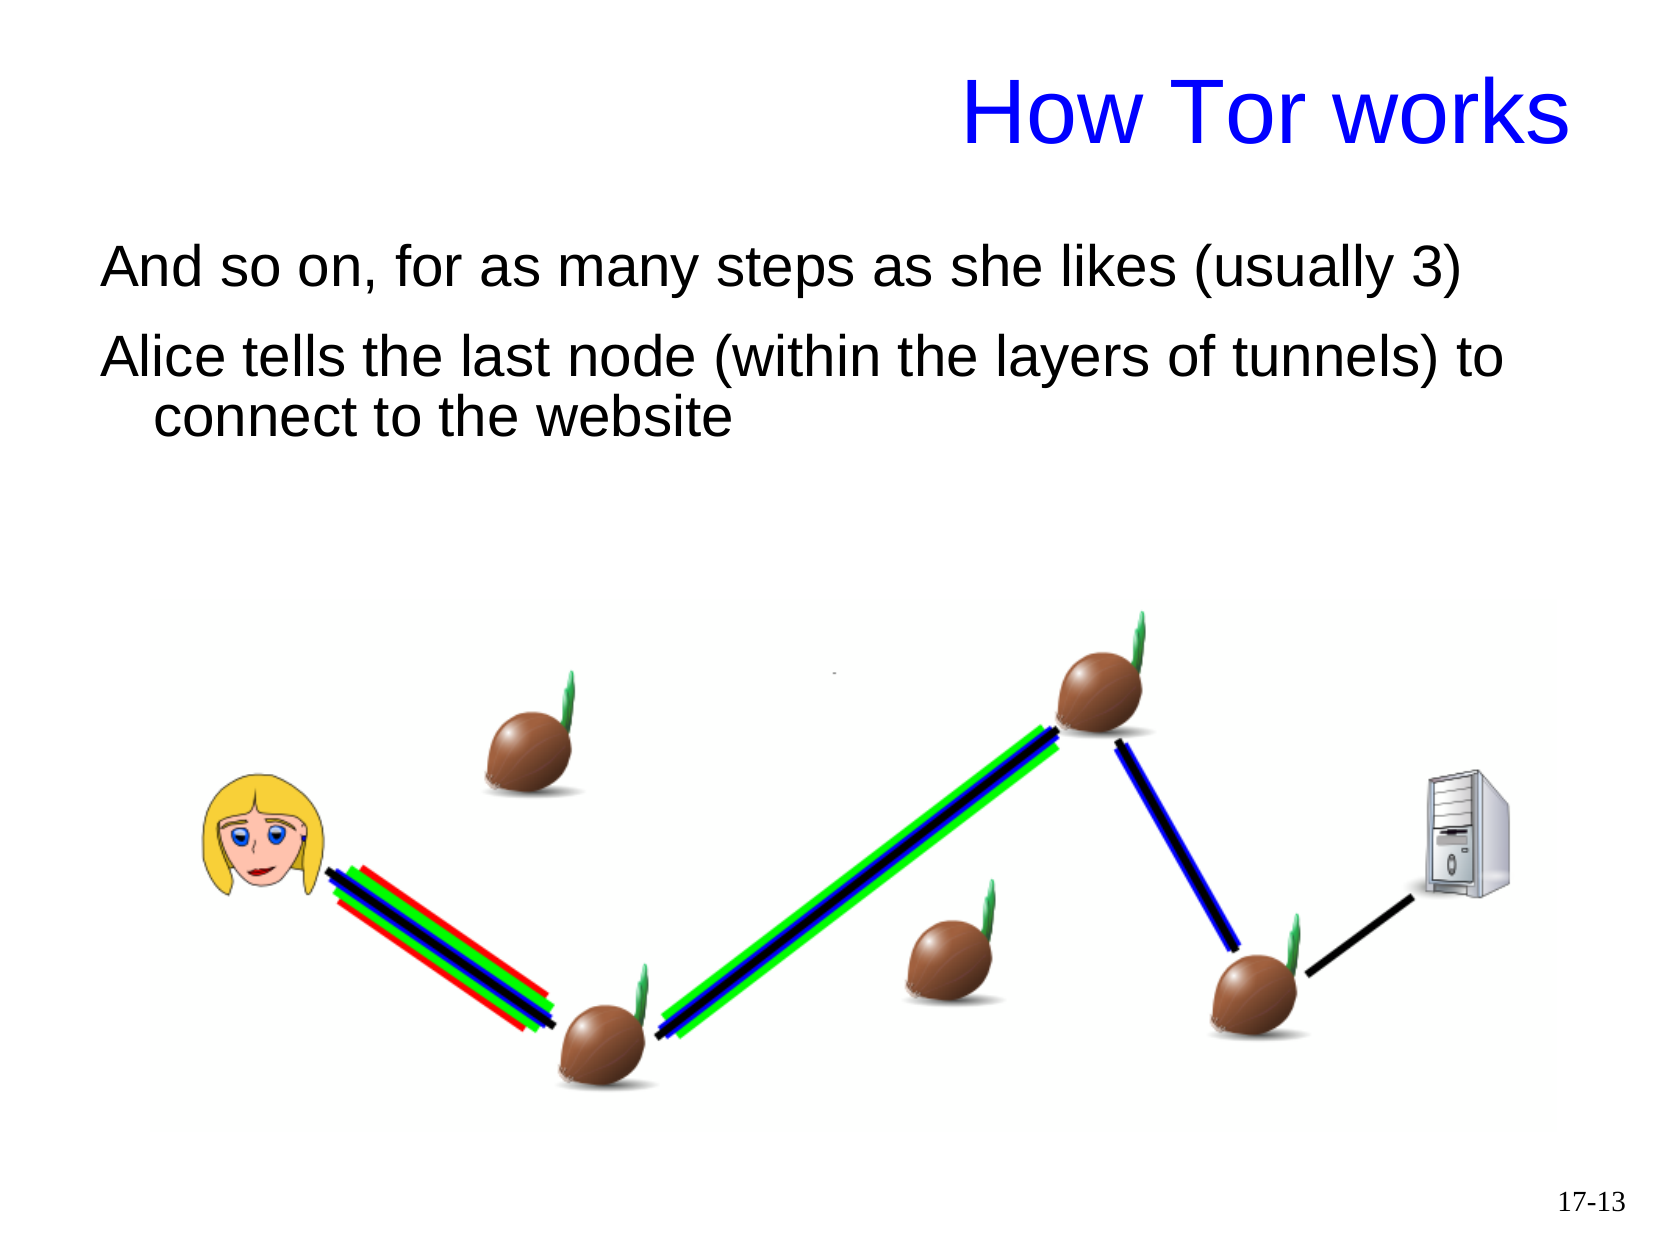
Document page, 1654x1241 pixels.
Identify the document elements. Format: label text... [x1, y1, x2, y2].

title How Tor works [84, 18, 1573, 211]
picture [150, 599, 1557, 1132]
list And so on, for as many steps as she likes (usually 3) Alice tells the last node (within the layers of tunnels) to connect to the website [82, 237, 1571, 1156]
